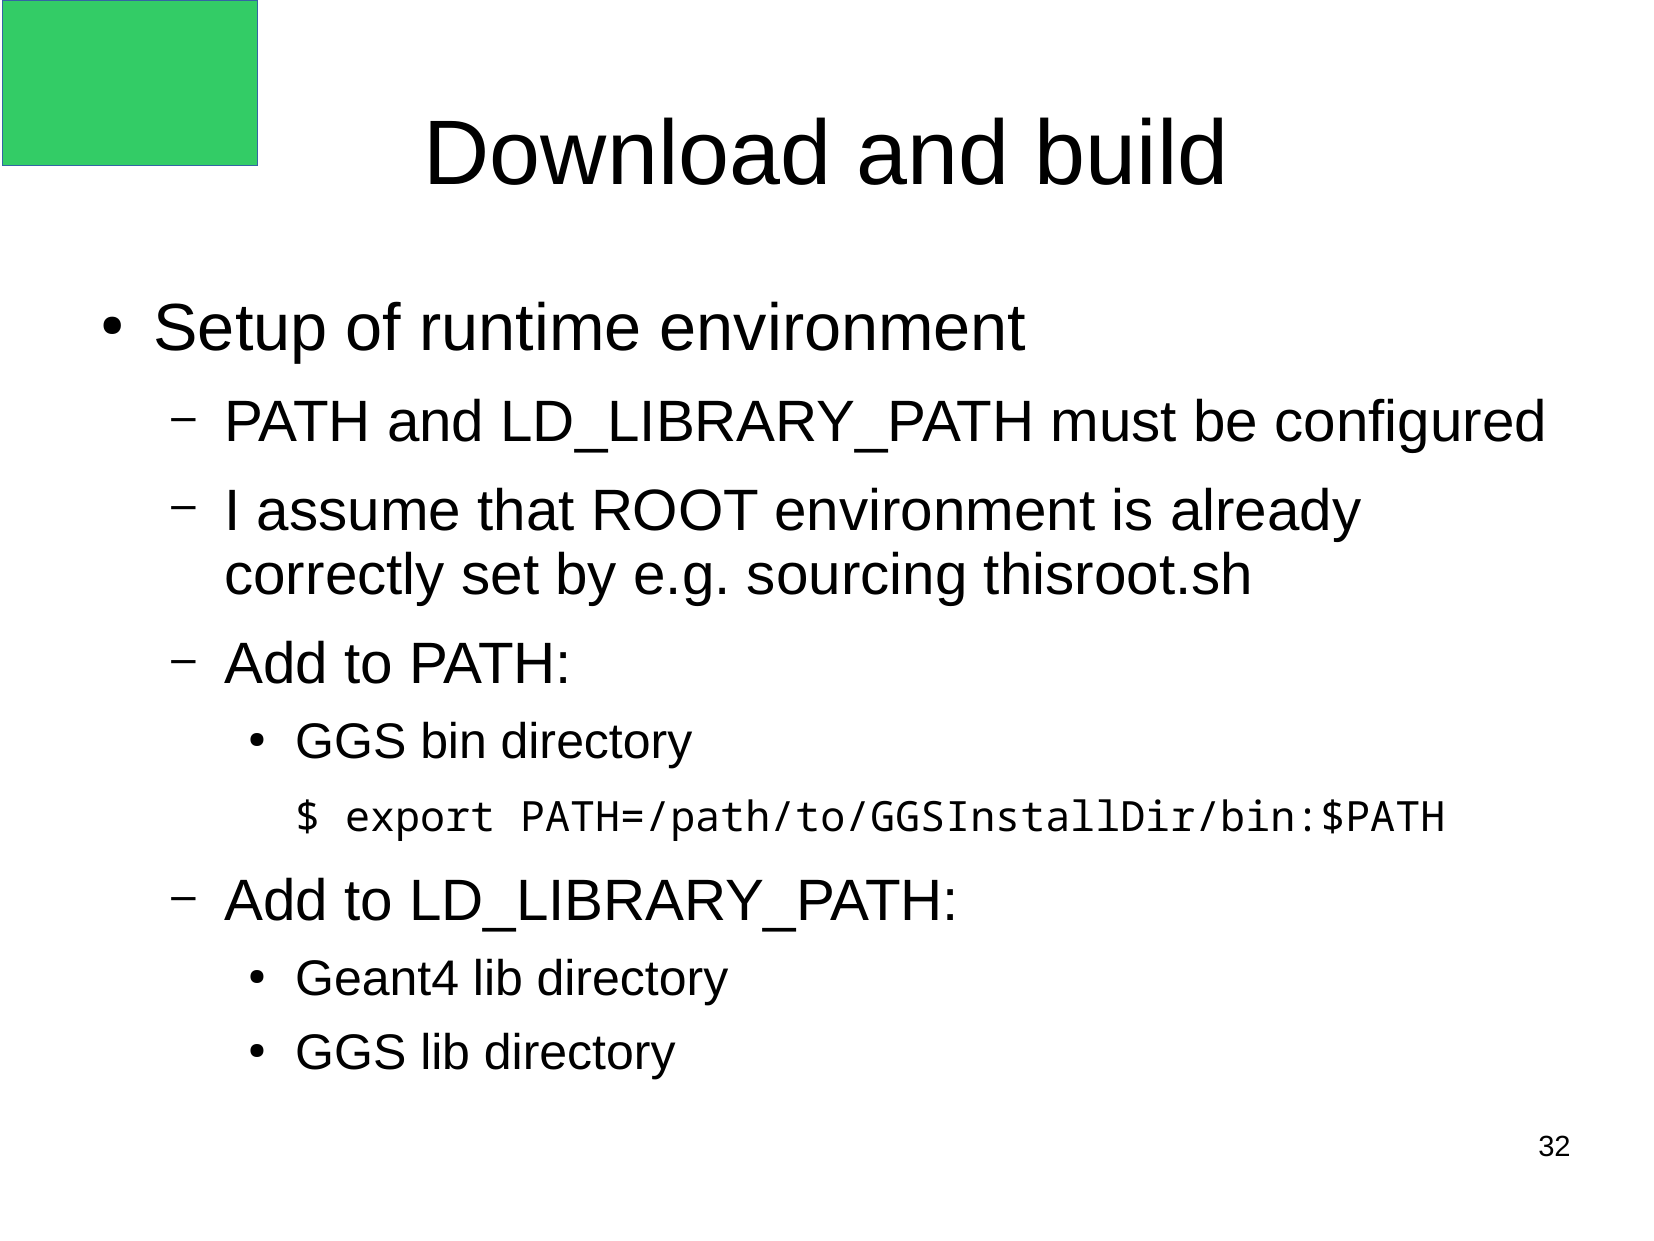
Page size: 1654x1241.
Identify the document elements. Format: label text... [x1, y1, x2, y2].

text_box [2, 0, 258, 166]
list Setup of runtime environment PATH and LD_LIBRARY_PATH must be configured I assume that ROOT environment is already correctly set by e.g. sourcing thisroot.sh Add to PATH: GGS bin directory $ export PATH=/path/to/GGSInstallDir/bin:$PATH Add to LD_LIBRARY_PATH: Geant4 lib directory GGS lib directory [82, 290, 1571, 1126]
title Download and build [82, 49, 1571, 257]
